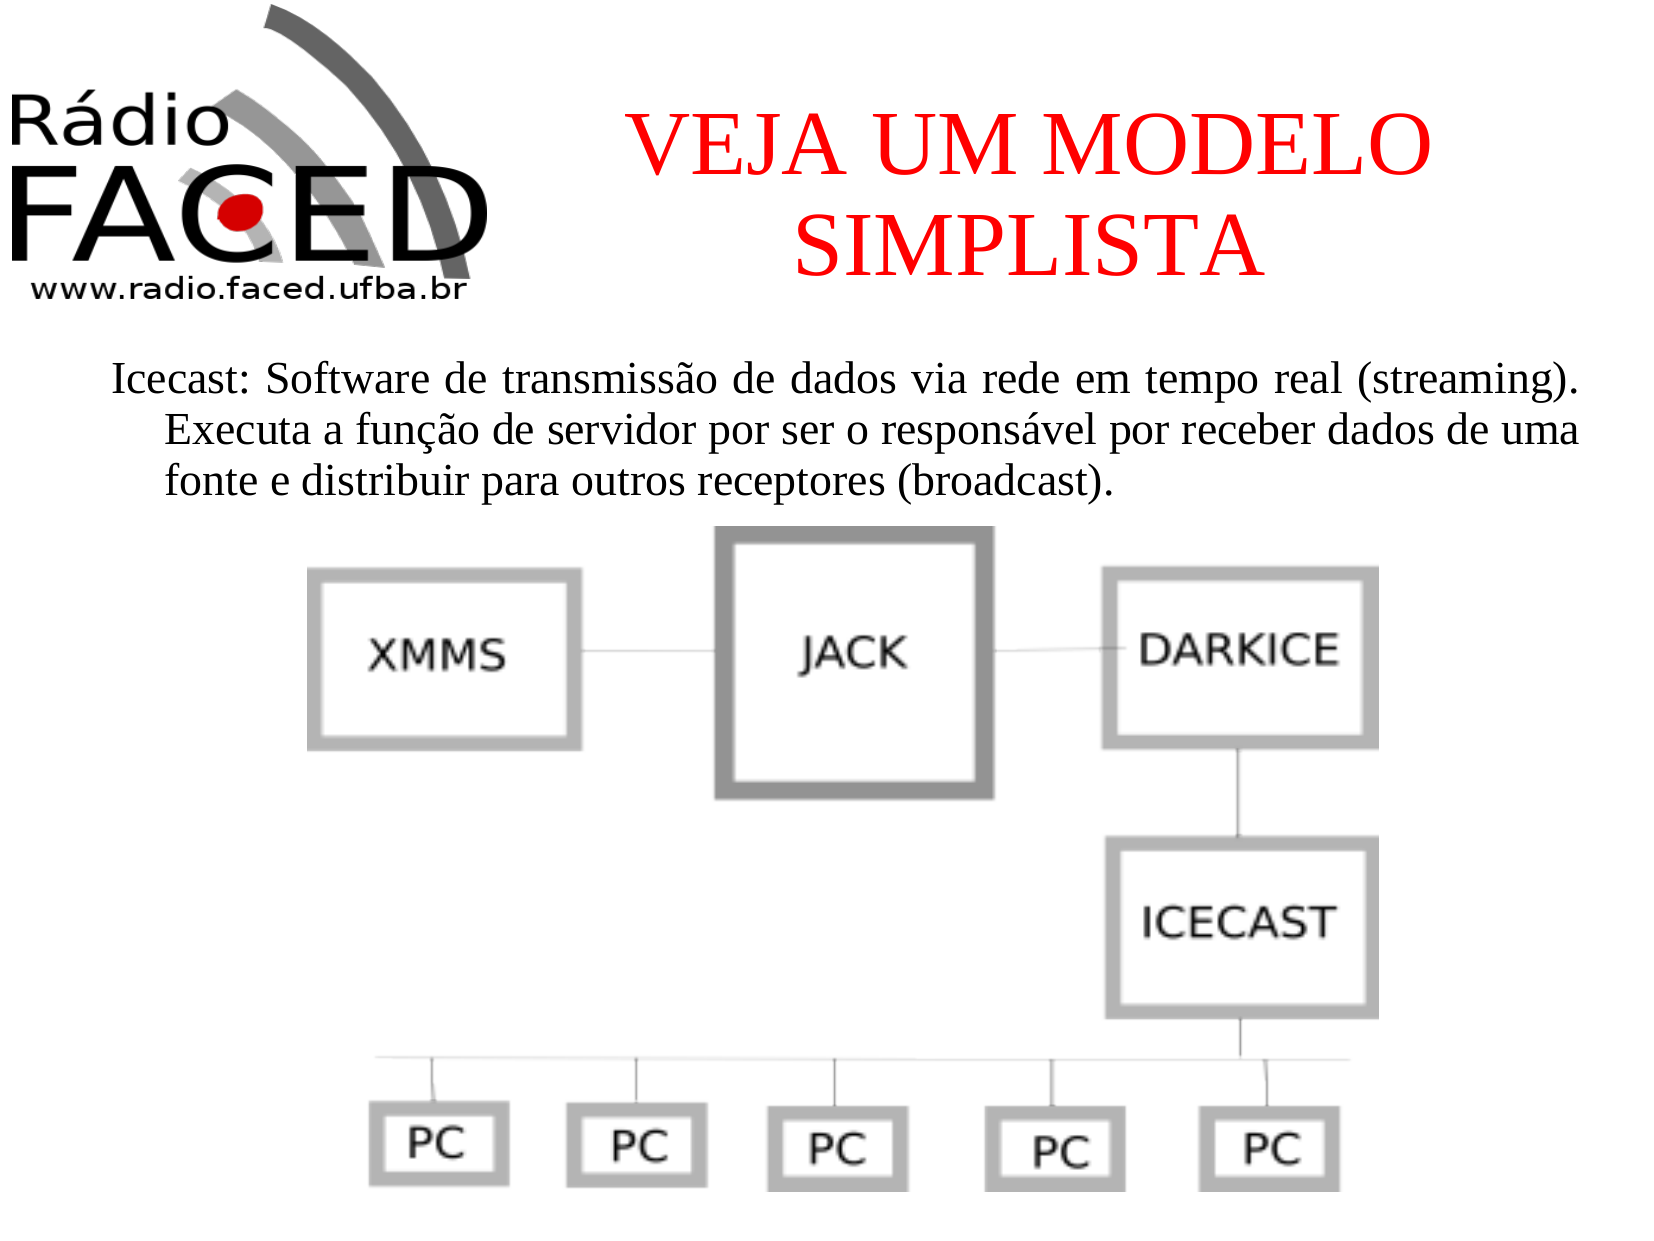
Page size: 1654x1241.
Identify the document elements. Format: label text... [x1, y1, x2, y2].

title VEJA UM MODELO SIMPLISTA [525, 82, 1534, 306]
picture [12, 4, 487, 306]
picture [307, 526, 1379, 1192]
text_box Icecast: Software de transmissão de dados via rede em tempo real (streaming). Executa a função de servidor por ser o responsável por receber dados de uma fonte e distribuir para outros receptores (broadcast). [93, 353, 1582, 520]
